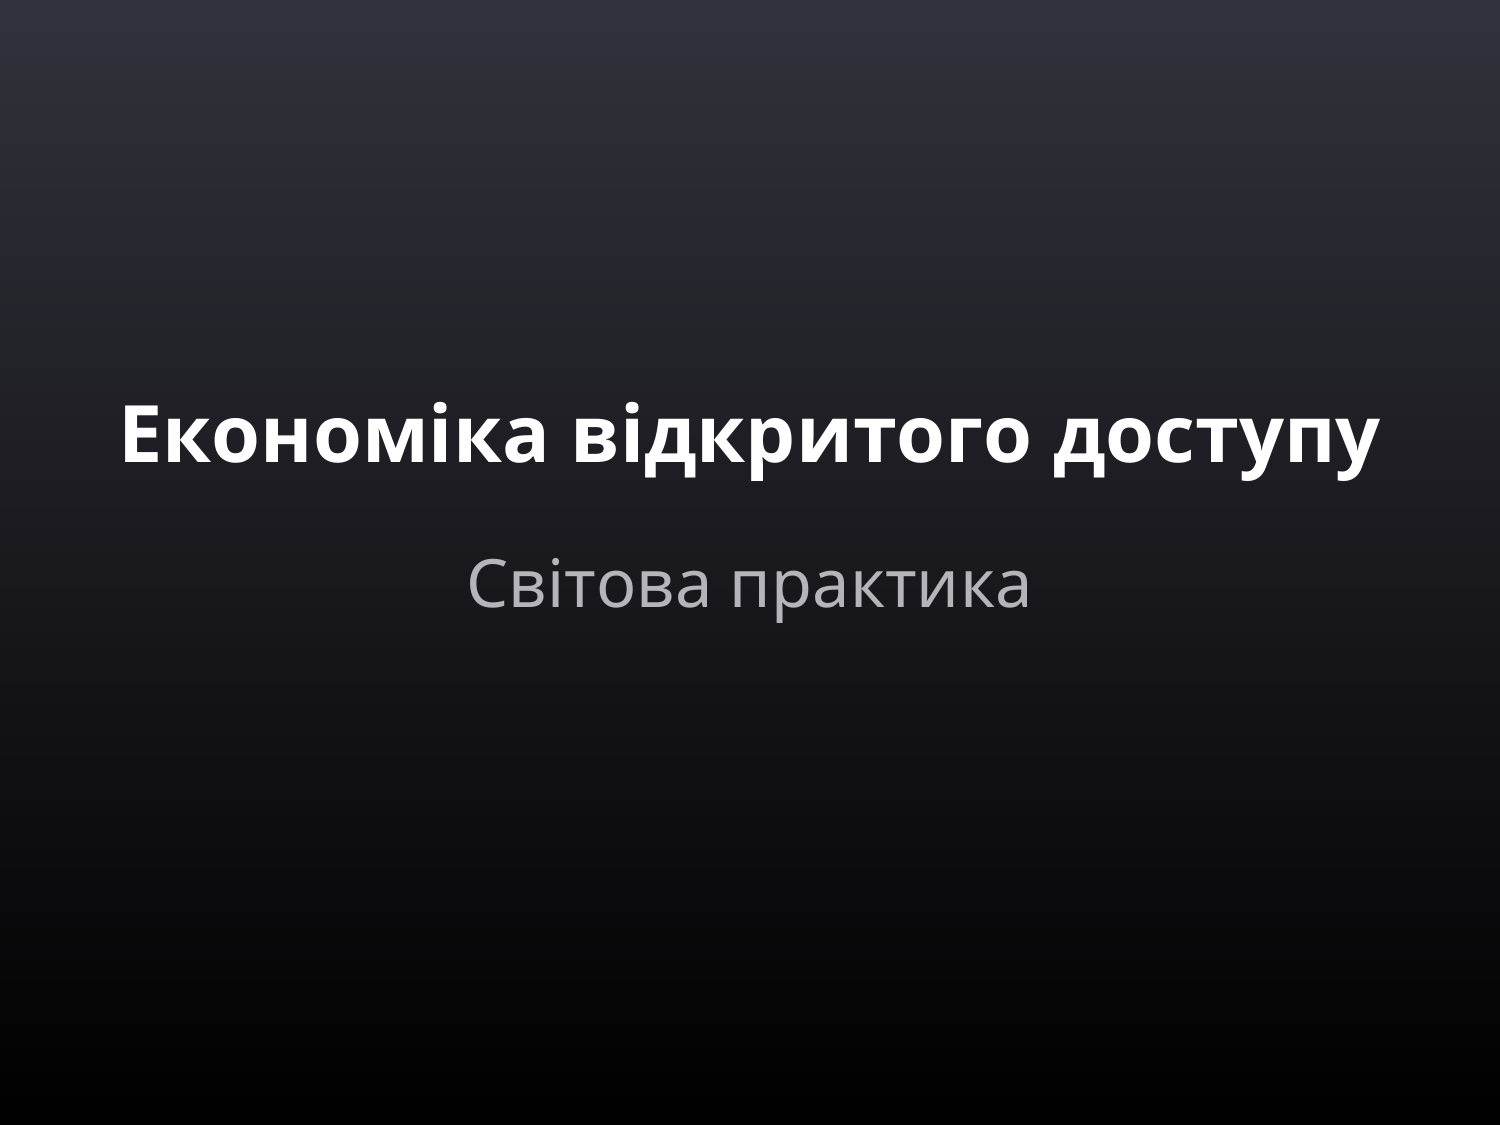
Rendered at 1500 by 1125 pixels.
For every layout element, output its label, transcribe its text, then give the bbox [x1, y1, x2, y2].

text_box Світова практика [62, 487, 1438, 675]
title Економіка відкритого доступу [24, 337, 1476, 526]
